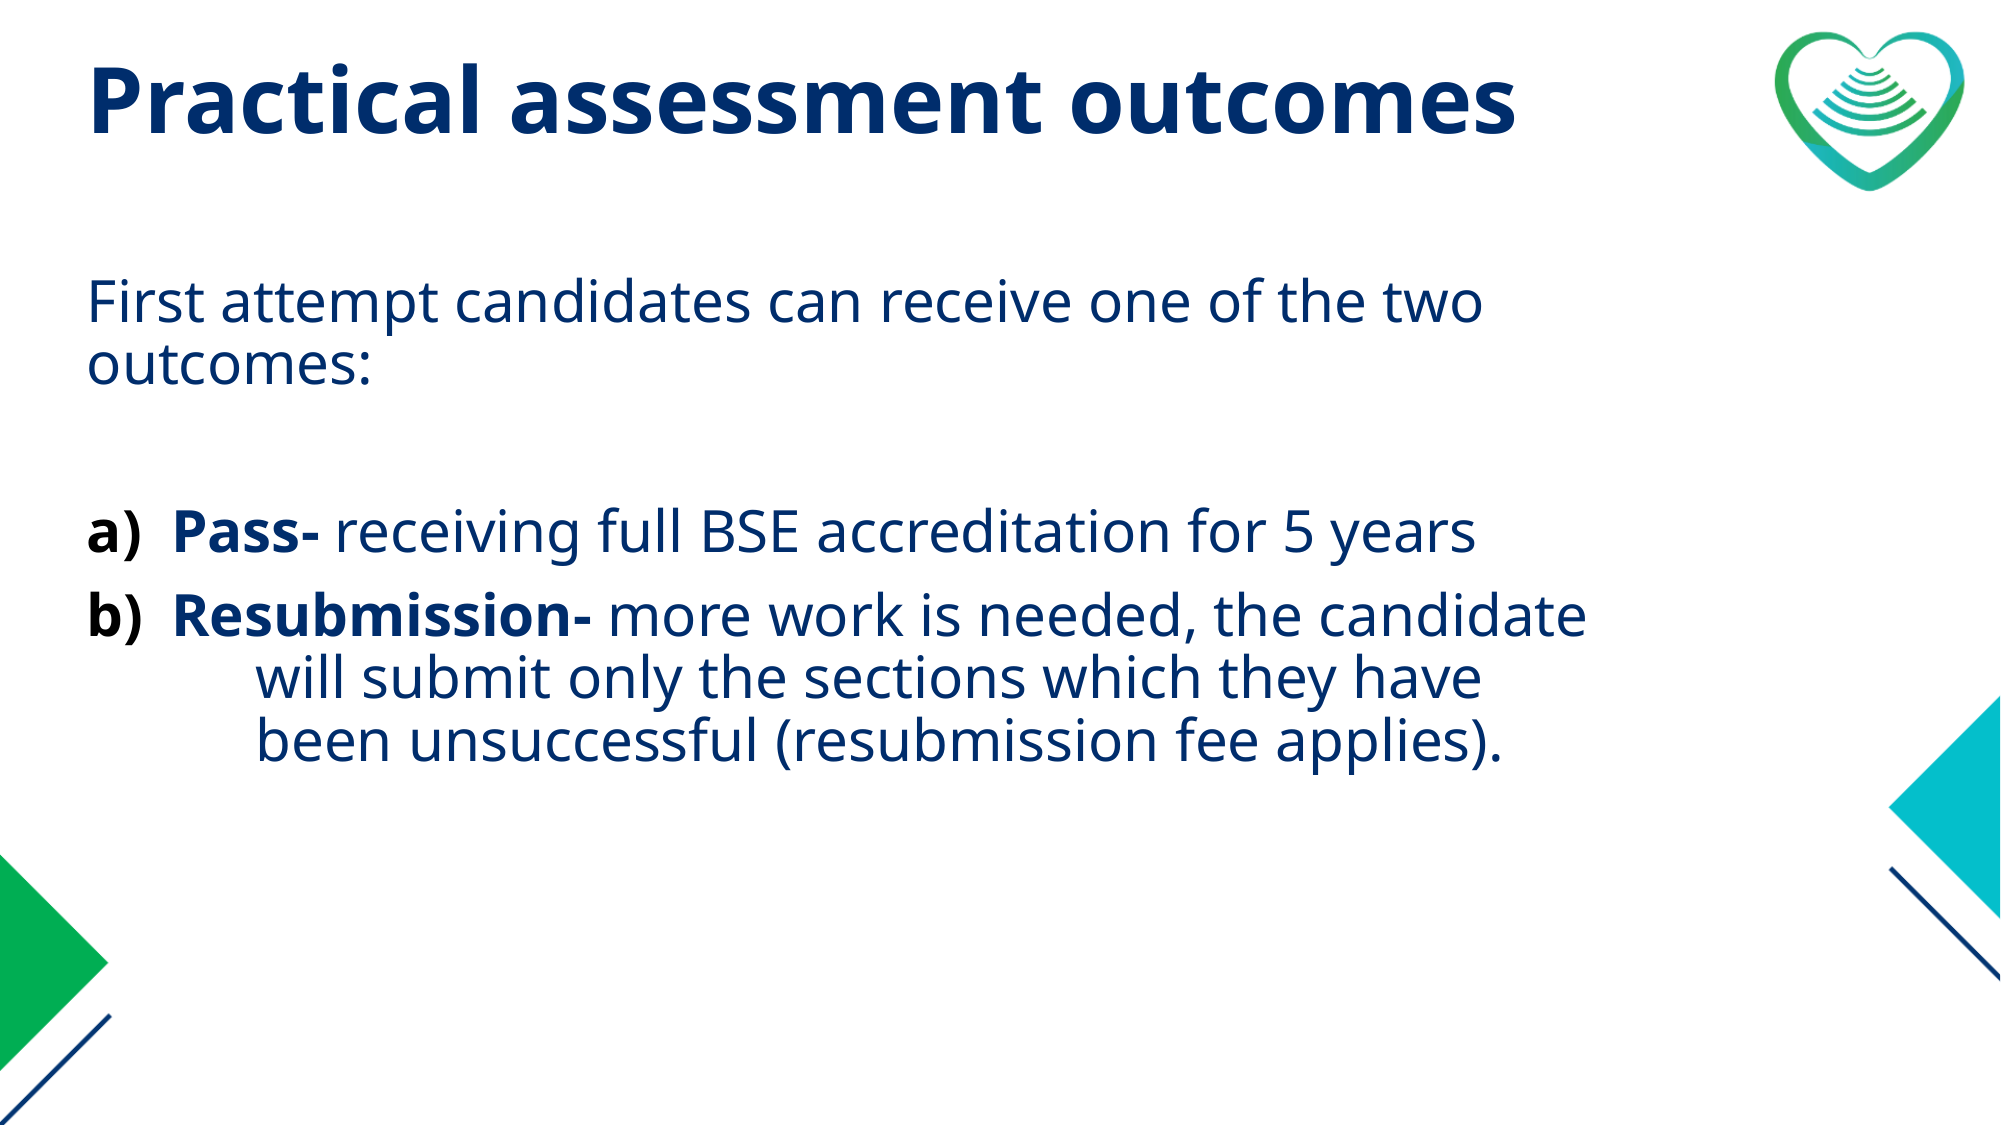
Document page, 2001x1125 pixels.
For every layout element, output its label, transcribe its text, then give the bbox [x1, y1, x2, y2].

title Practical assessment outcomes [71, 46, 1797, 265]
list First attempt candidates can receive one of the two outcomes: Pass- receiving full BSE accreditation for 5 years Resubmission- more work is needed, the candidate will submit only the sections which they have been unsuccessful (resubmission fee applies). [179, 264, 1780, 859]
